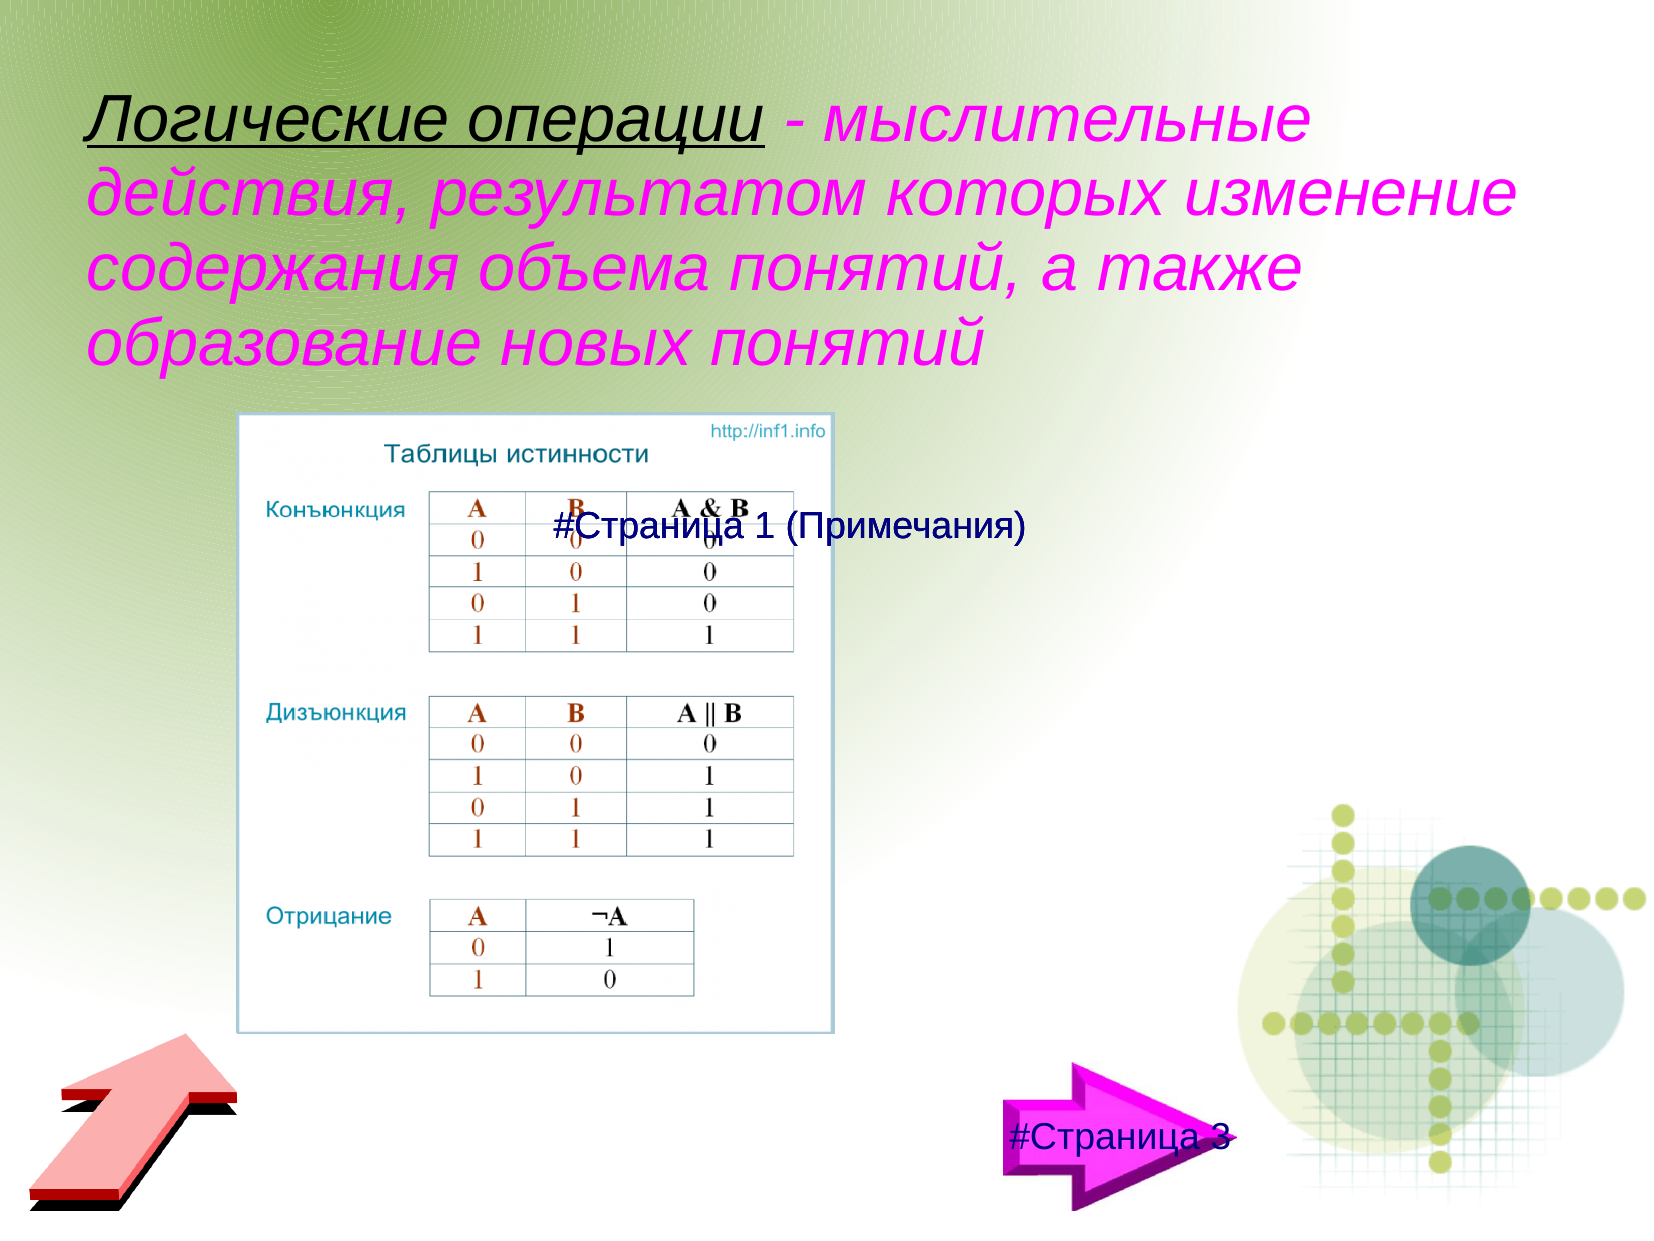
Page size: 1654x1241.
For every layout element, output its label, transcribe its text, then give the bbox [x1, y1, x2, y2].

picture [29, 412, 835, 1211]
text_box #Страница 1 (Примечания) [538, 497, 1118, 569]
text_box Логические операции - мыслительные действия, результатом которых изменение содержания объема понятий, а также образование новых понятий [72, 73, 1536, 483]
picture [1003, 792, 1654, 1211]
